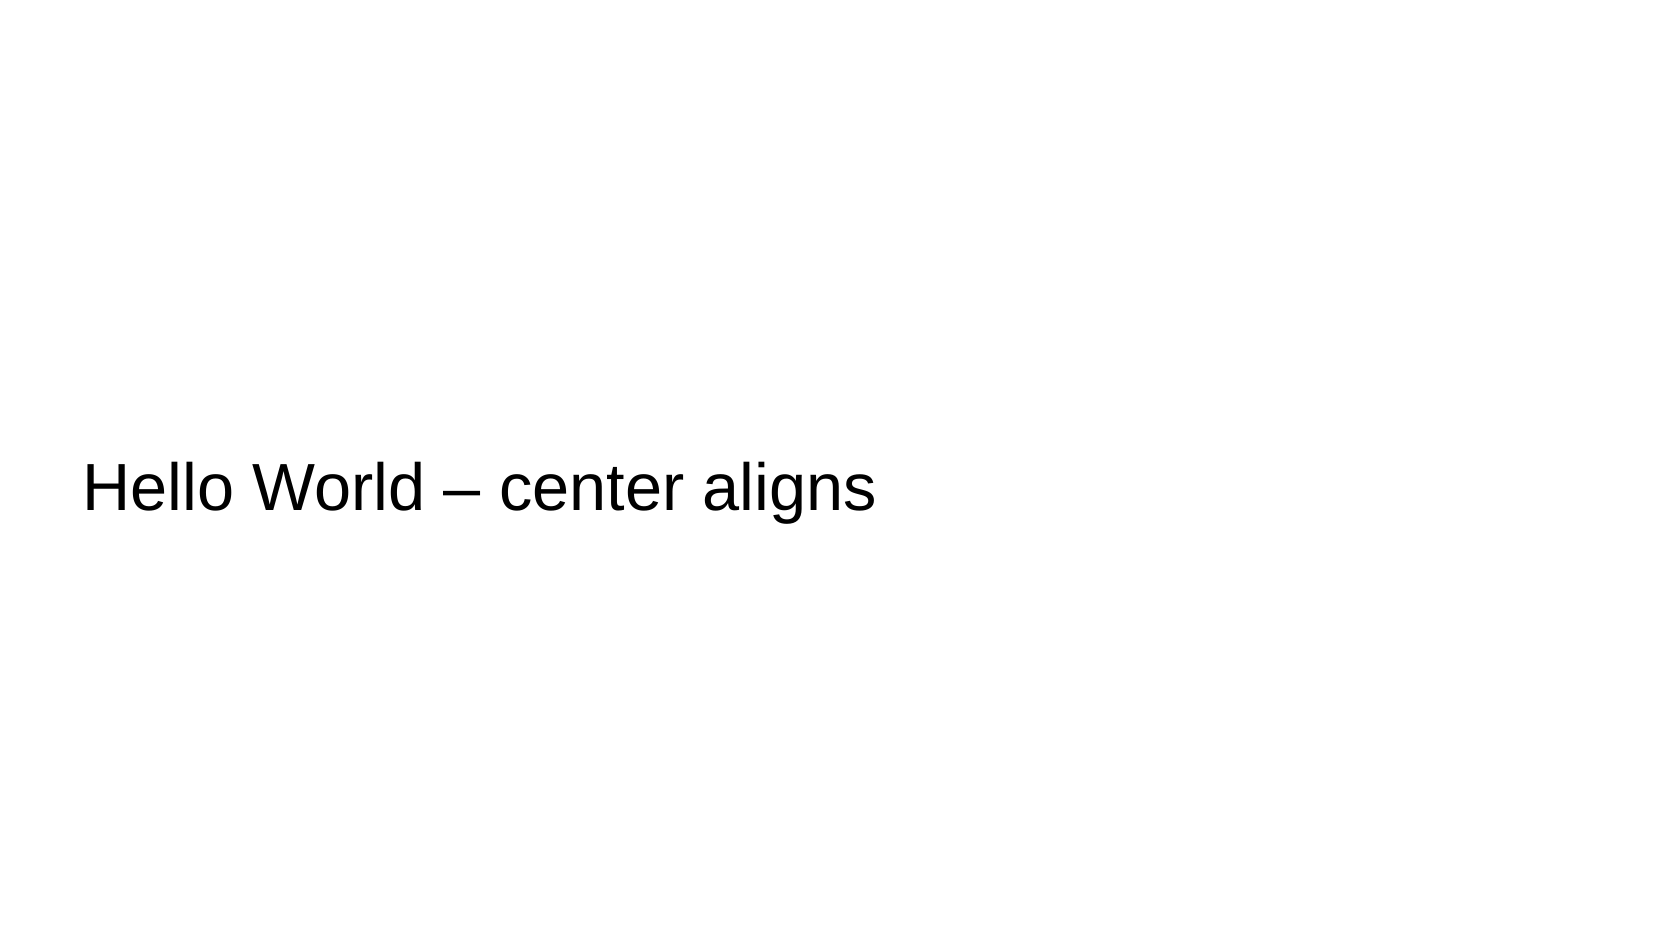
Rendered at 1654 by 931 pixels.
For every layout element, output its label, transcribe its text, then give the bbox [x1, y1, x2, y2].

list Hello World – center aligns [82, 217, 1571, 758]
